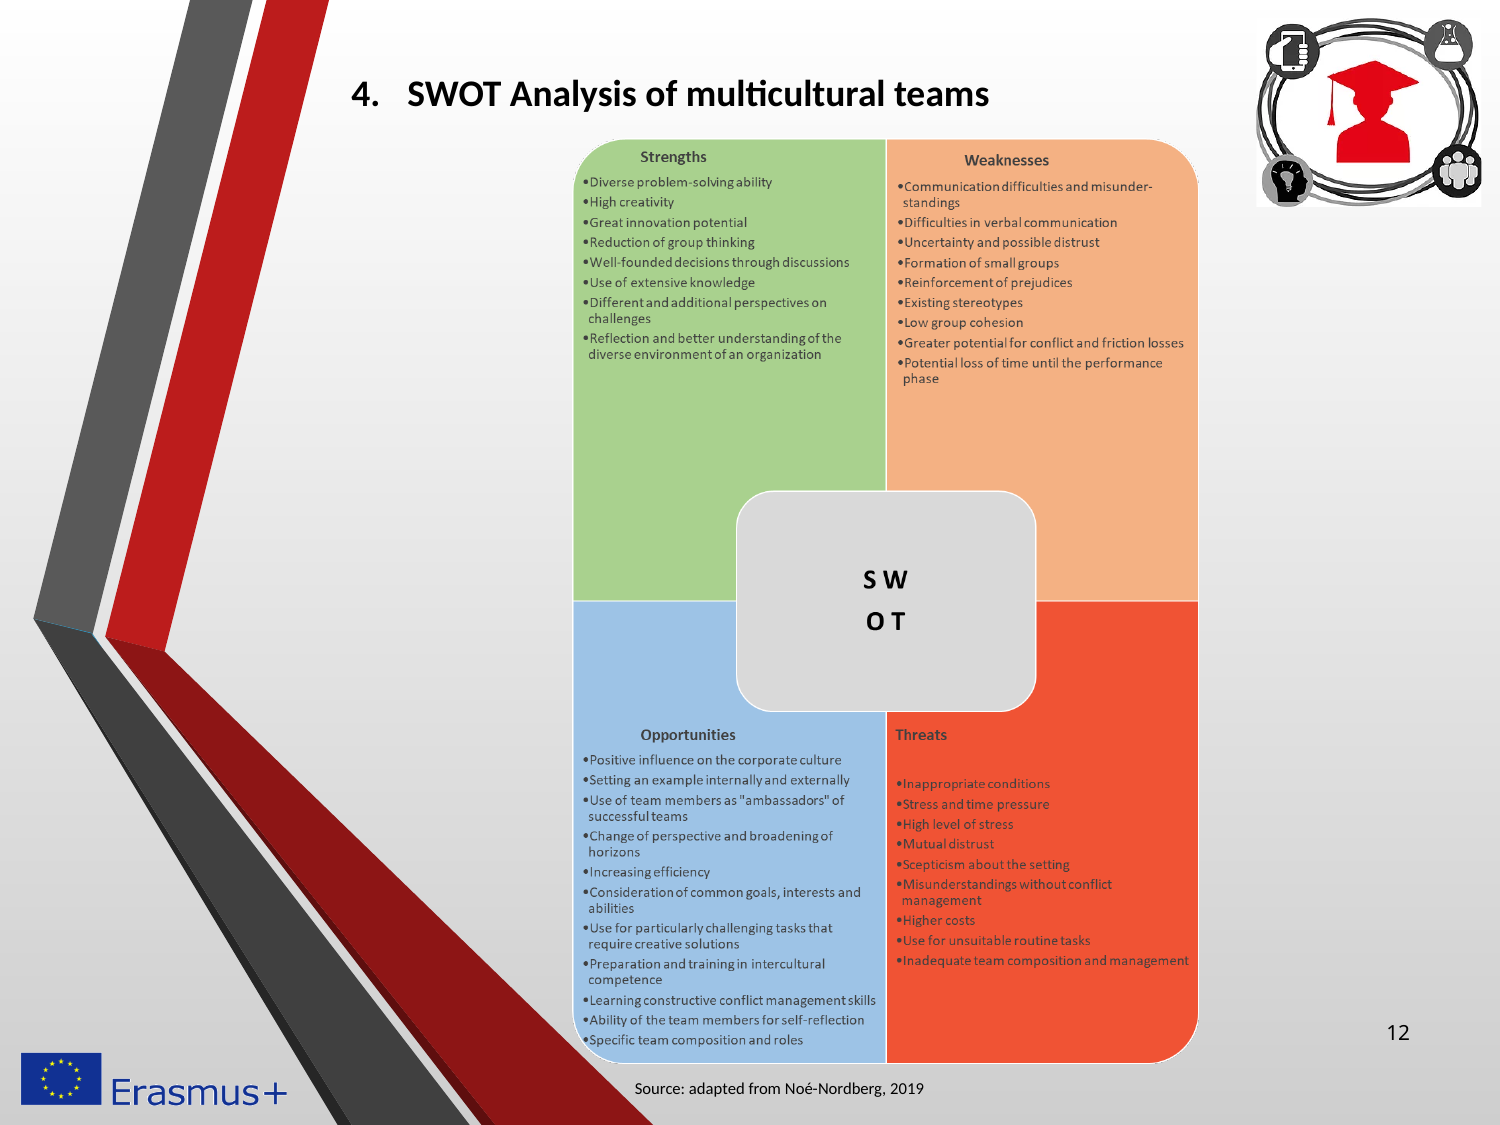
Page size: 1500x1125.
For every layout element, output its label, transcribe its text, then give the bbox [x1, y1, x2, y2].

picture [5, 1037, 302, 1120]
text_box Source: adapted from Noé-Nordberg, 2019 [620, 1070, 975, 1106]
text_box SWOT Analysis of multicultural teams [336, 61, 1046, 122]
chart [1257, 19, 1483, 209]
picture [572, 138, 1199, 1064]
picture [1256, 18, 1482, 207]
slide_number <numer> [1357, 1003, 1425, 1064]
